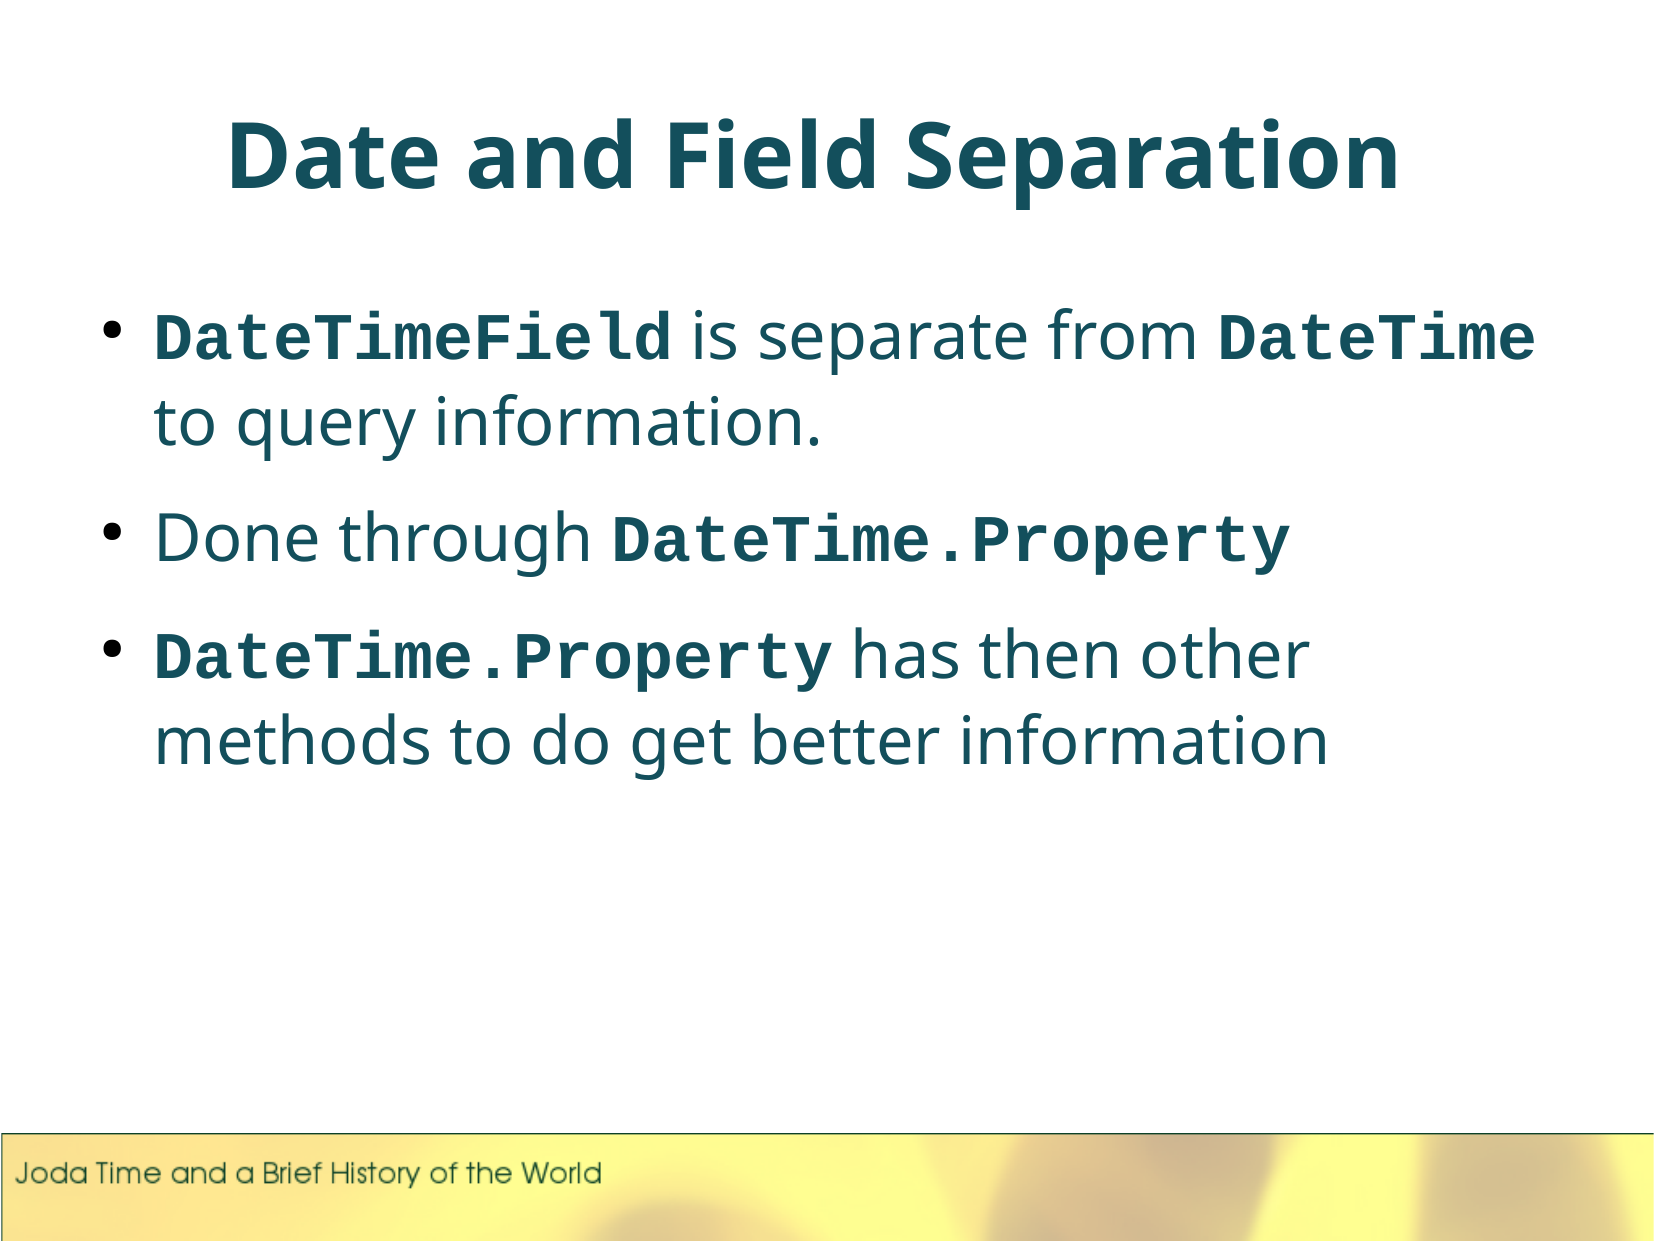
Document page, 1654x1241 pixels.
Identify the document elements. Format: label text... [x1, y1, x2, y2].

title Date and Field Separation [82, 49, 1571, 257]
picture [1, 1133, 1654, 1241]
list DateTimeField is separate from DateTime to query information. Done through DateTime.Property DateTime.Property has then other methods to do get better information [82, 290, 1571, 1109]
